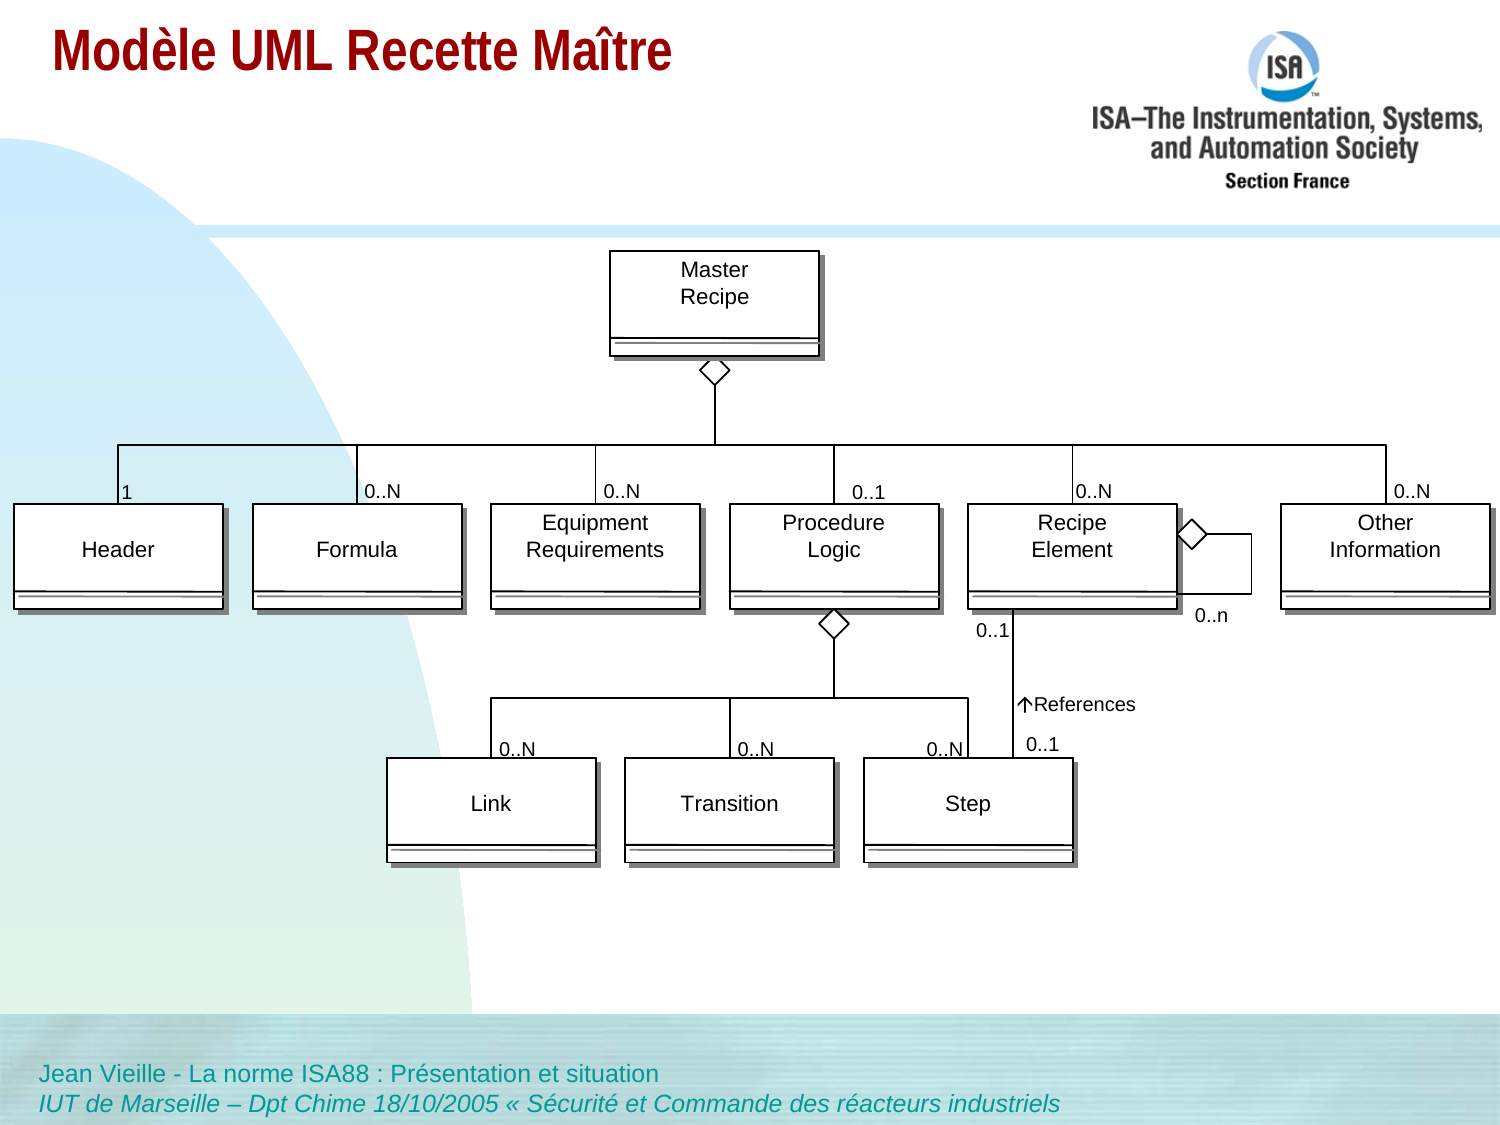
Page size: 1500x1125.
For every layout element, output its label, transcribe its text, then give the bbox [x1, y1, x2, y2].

picture [0, 1014, 1500, 1125]
title Modèle UML Recette Maître [37, 12, 1088, 201]
picture [12, 249, 1500, 871]
picture [1092, 31, 1483, 194]
